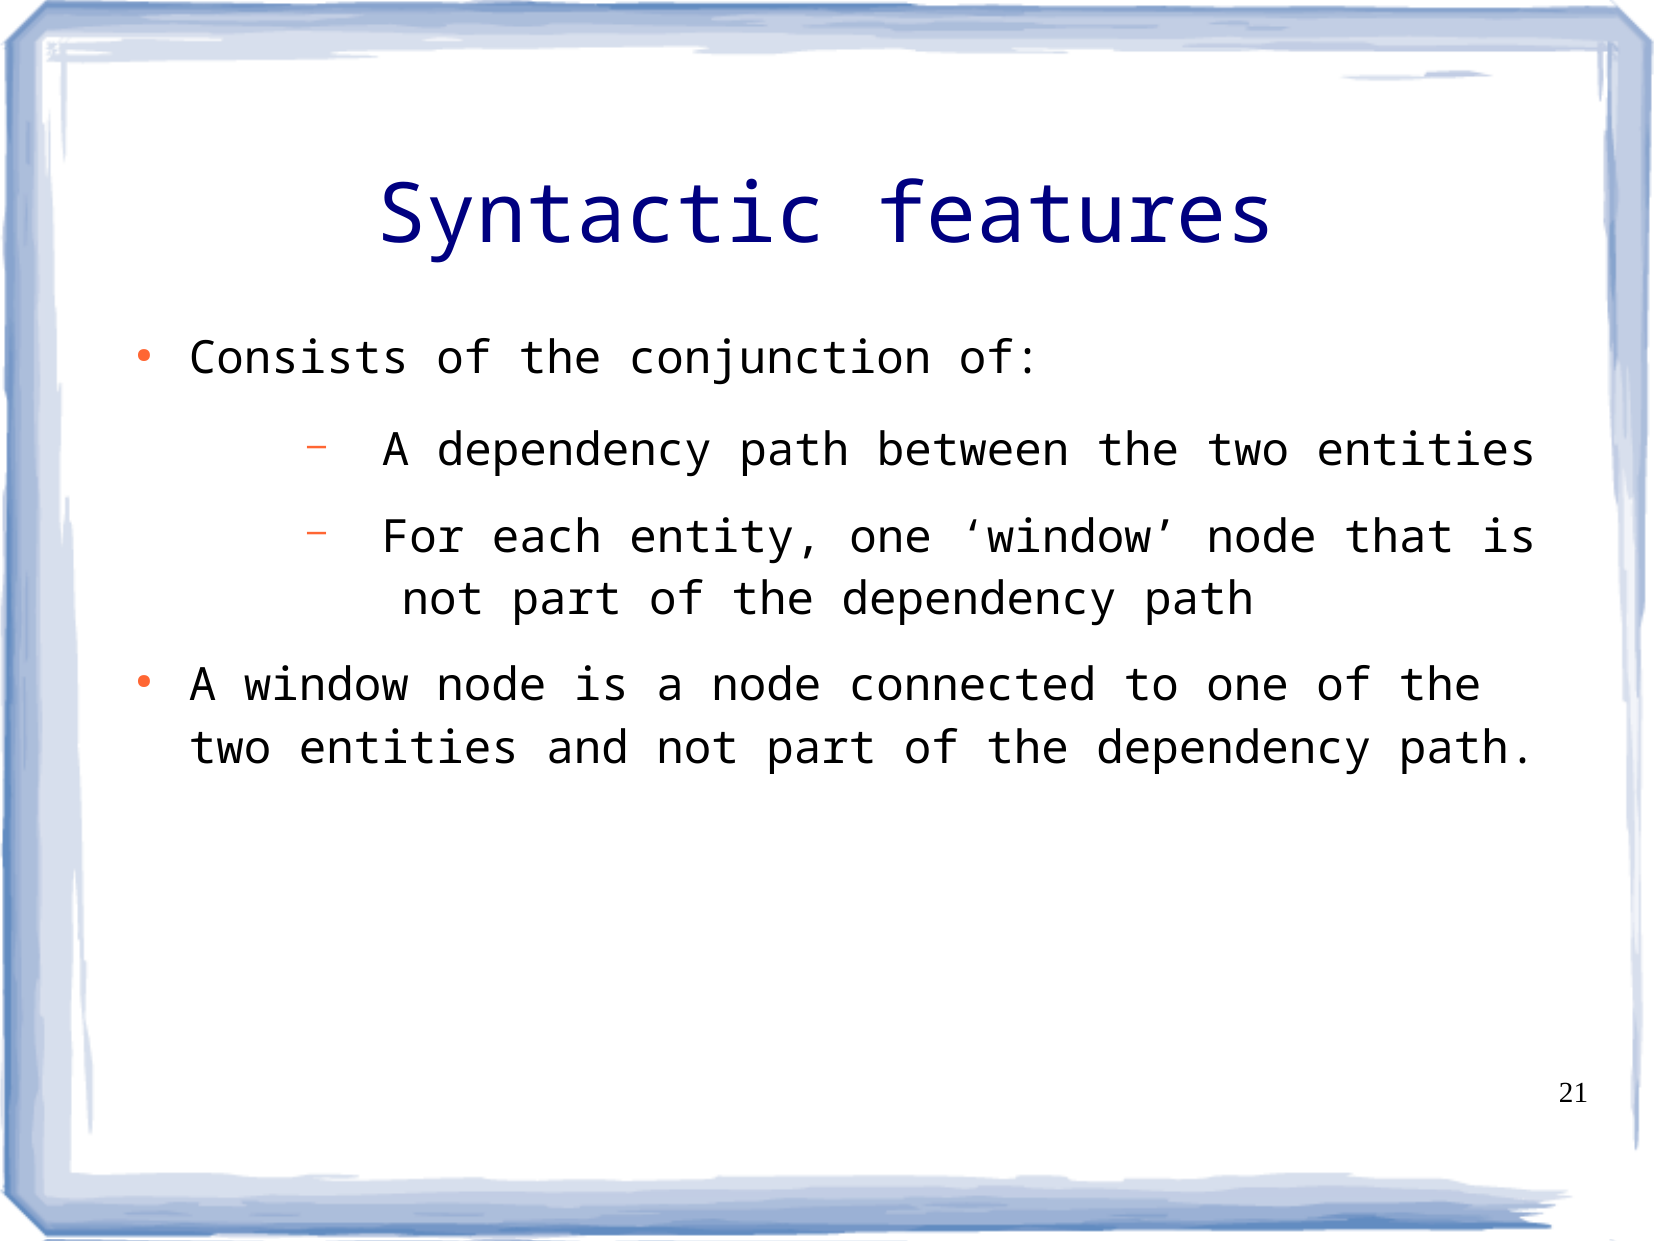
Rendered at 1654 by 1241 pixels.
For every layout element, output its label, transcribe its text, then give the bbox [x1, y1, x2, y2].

title Syntactic features [82, 49, 1571, 257]
list Consists of the conjunction of: A dependency path between the two entities For each entity, one ‘window’ node that is not part of the dependency path A window node is a node connected to one of the two entities and not part of the dependency path. [118, 324, 1571, 1045]
picture [0, 0, 1654, 1241]
